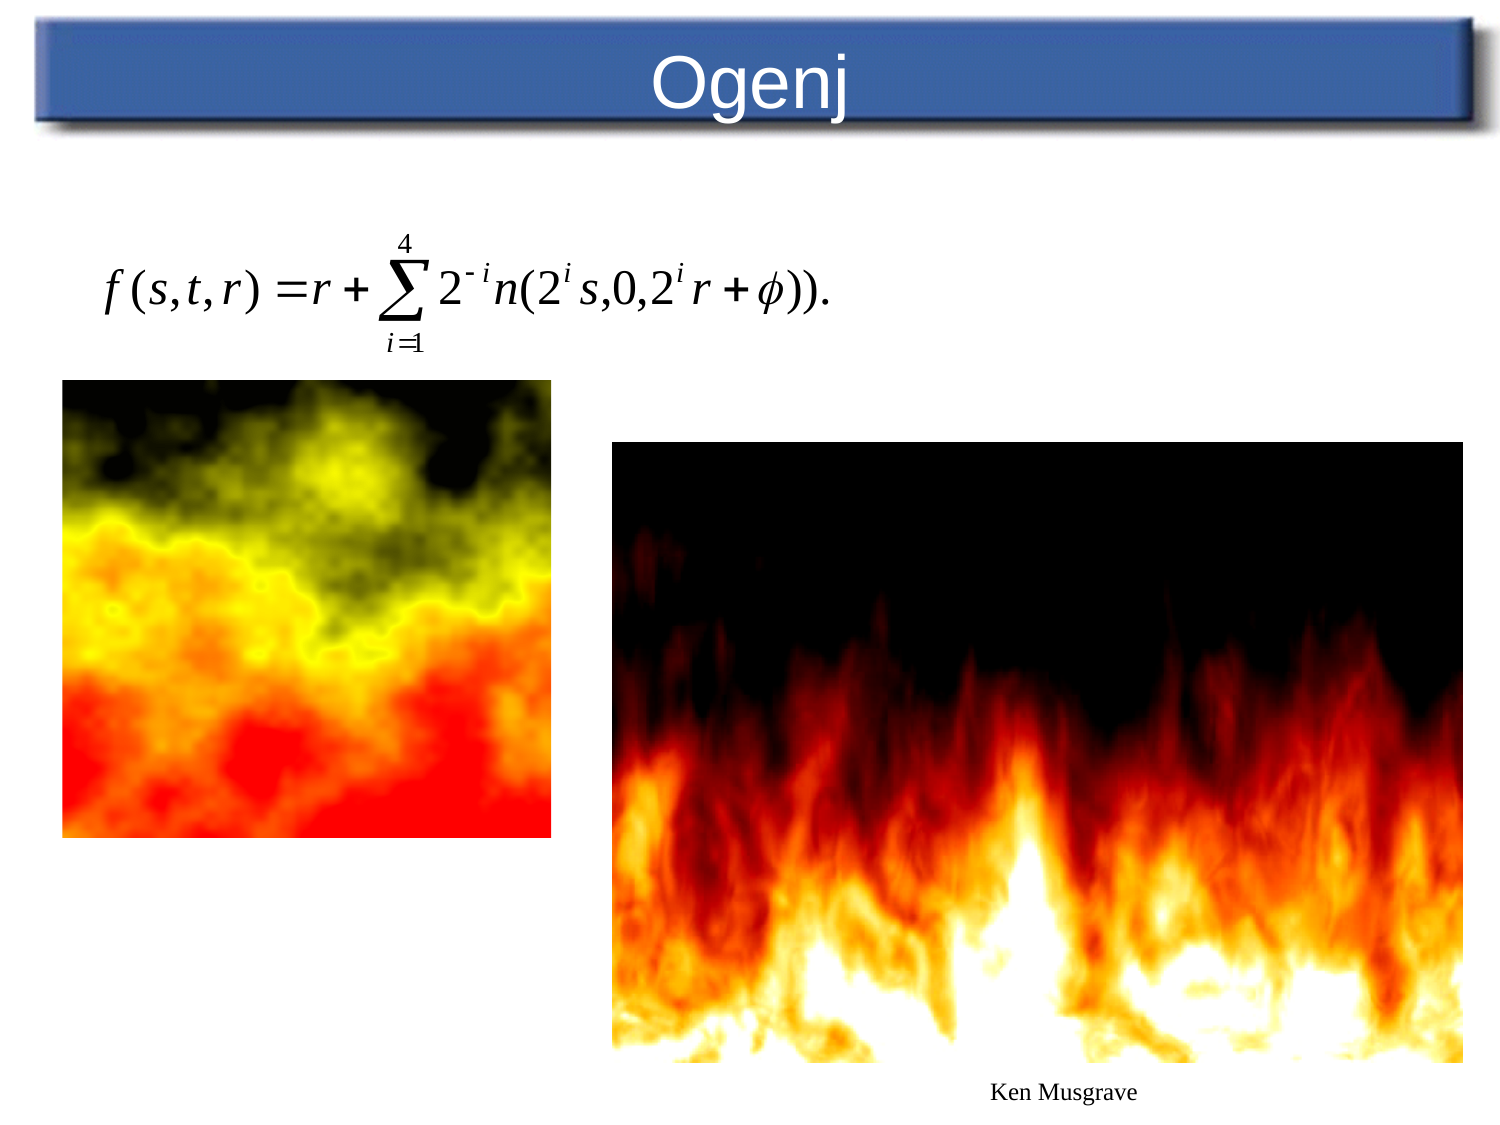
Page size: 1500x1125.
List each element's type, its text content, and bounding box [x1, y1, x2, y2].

text_box Ken Musgrave [975, 1067, 1153, 1113]
title Ogenj [75, 26, 1426, 132]
picture [612, 442, 1463, 1063]
picture [33, 14, 1500, 141]
chart [62, 380, 552, 838]
chart [87, 221, 838, 363]
